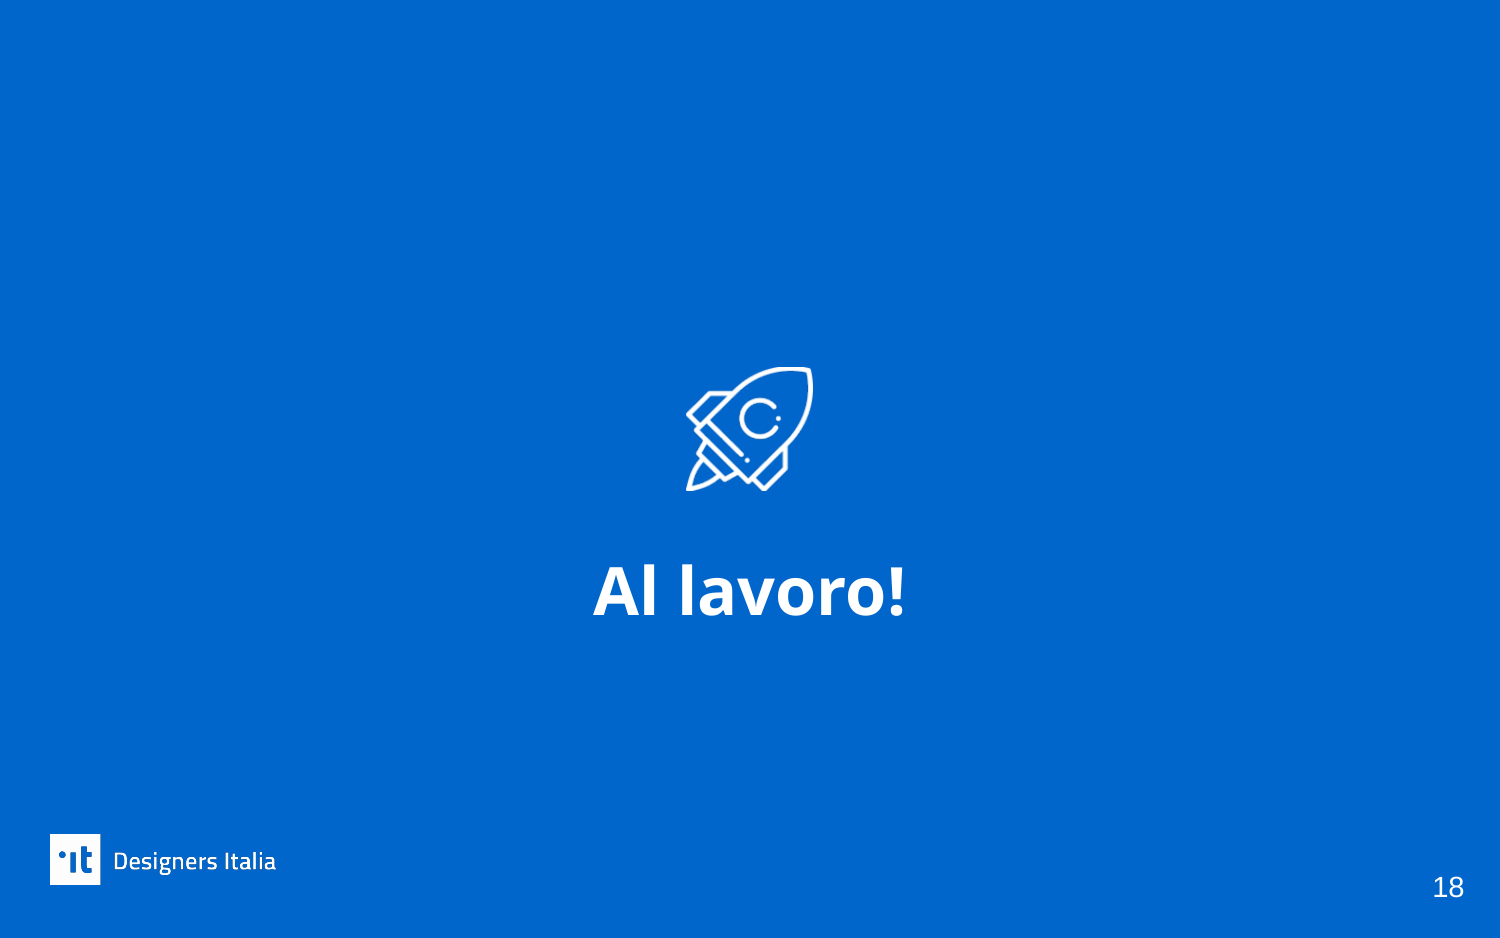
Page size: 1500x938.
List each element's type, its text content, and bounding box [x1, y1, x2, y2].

slide_number <numero> [1389, 850, 1480, 922]
text_box Al lavoro! [89, 491, 1411, 647]
picture [50, 834, 289, 885]
picture [686, 367, 813, 491]
